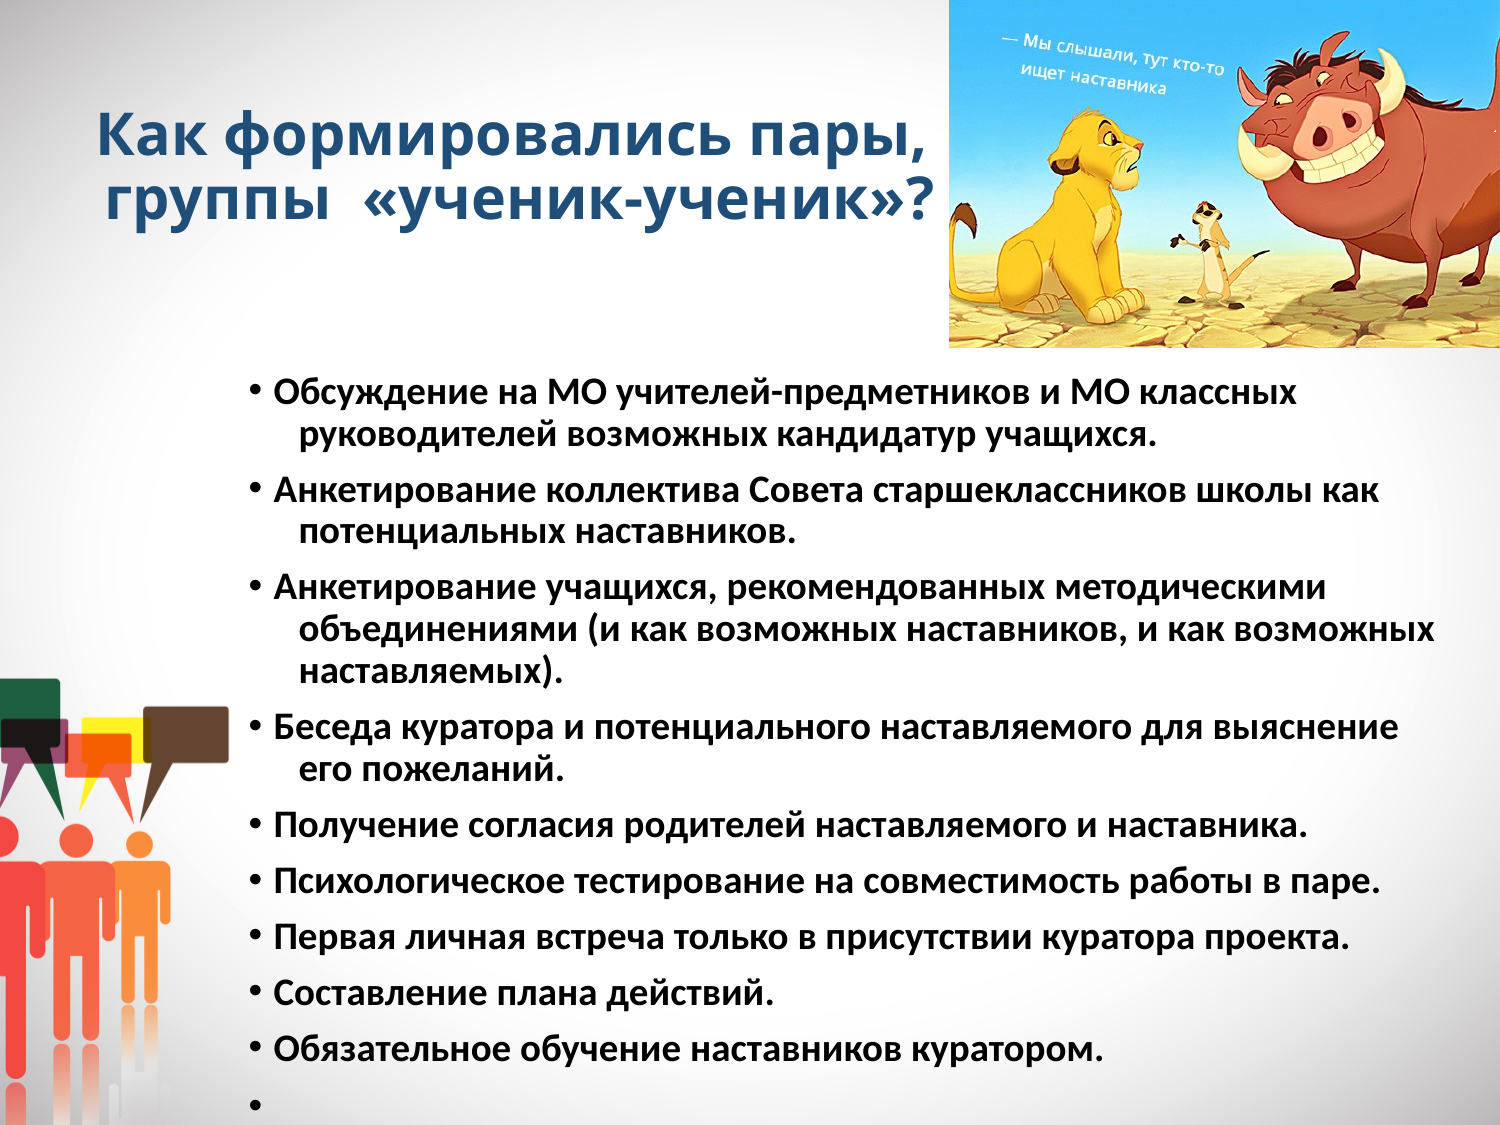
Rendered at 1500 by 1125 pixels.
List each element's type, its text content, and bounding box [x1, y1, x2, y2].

picture [949, 0, 1500, 348]
list Обсуждение на МО учителей-предметников и МО классных руководителей возможных кандидатур учащихся. Анкетирование коллектива Совета старшеклассников школы как потенциальных наставников. Анкетирование учащихся, рекомендованных методическими объединениями (и как возможных наставников, и как возможных наставляемых). Беседа куратора и потенциального наставляемого для выяснение его пожеланий. Получение согласия родителей наставляемого и наставника. Психологическое тестирование на совместимость работы в паре. Первая личная встреча только в присутствии куратора проекта. Составление плана действий. Обязательное обучение наставников куратором. [233, 363, 1469, 1077]
title Как формировались пары, группы «ученик-ученик»? [62, 59, 949, 278]
